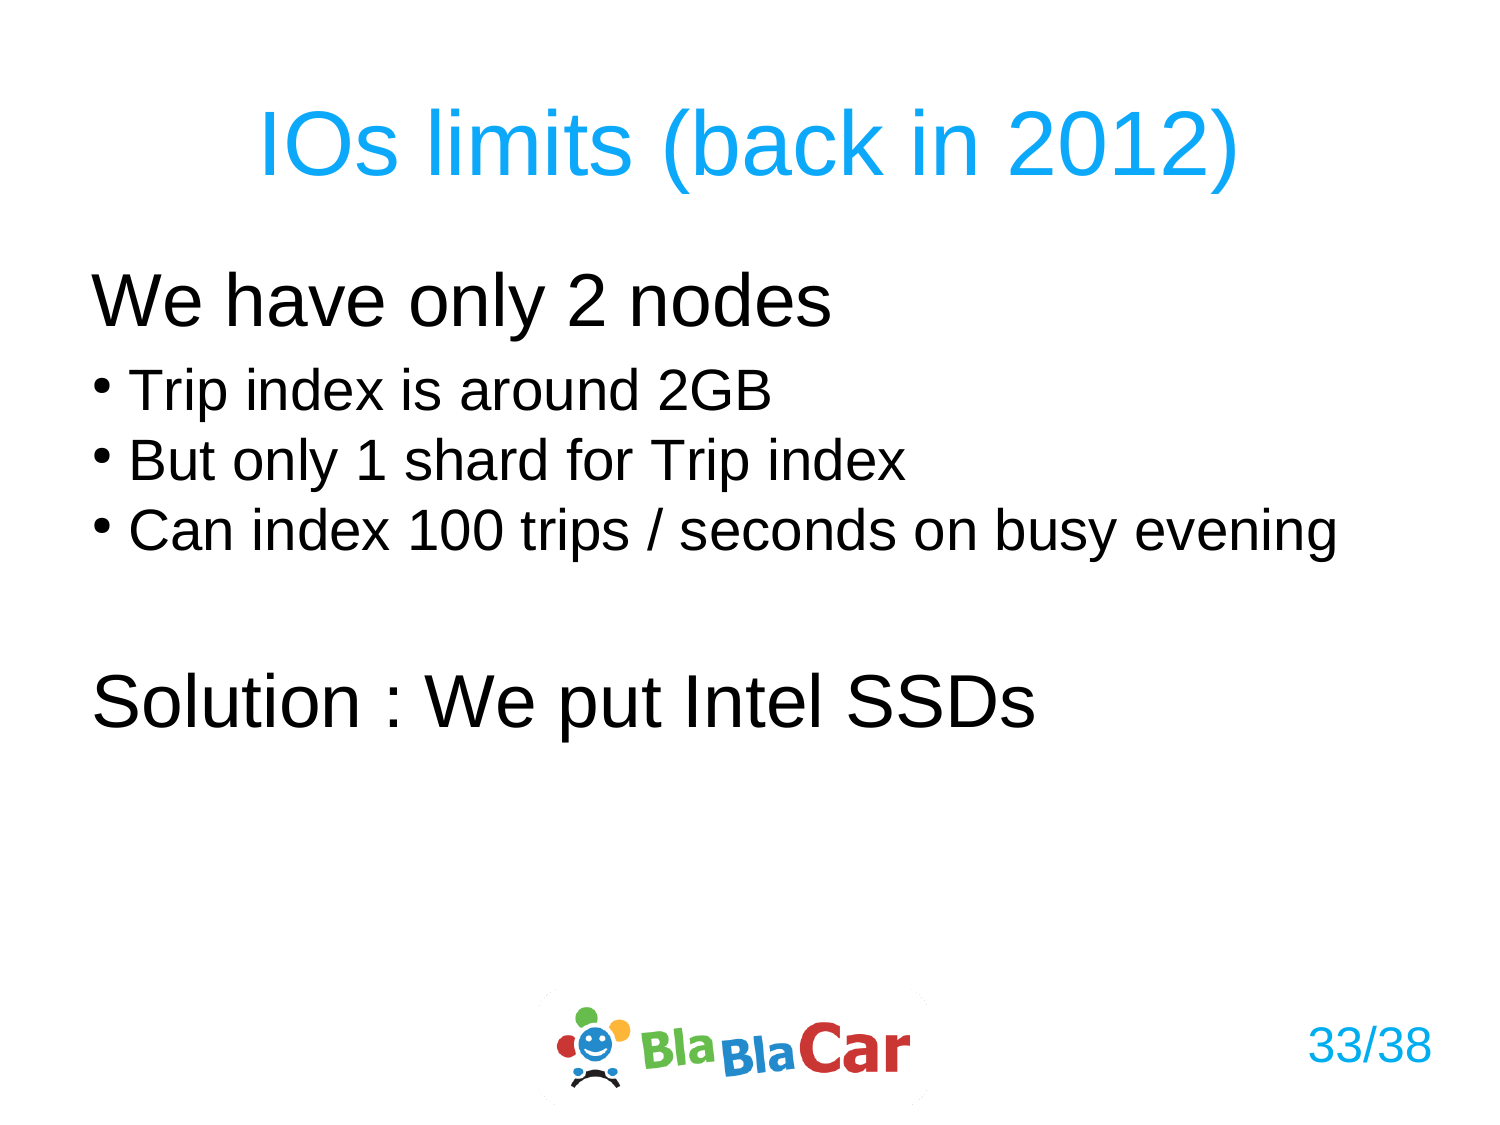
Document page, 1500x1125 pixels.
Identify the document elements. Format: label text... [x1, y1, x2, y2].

text_box Solution : We put Intel SSDs [76, 645, 1424, 751]
text_box Trip index is around 2GB But only 1 shard for Trip index Can index 100 trips / seconds on busy evening [76, 344, 1424, 641]
text_box We have only 2 nodes [76, 243, 1424, 344]
title IOs limits (back in 2012) [75, 45, 1426, 233]
